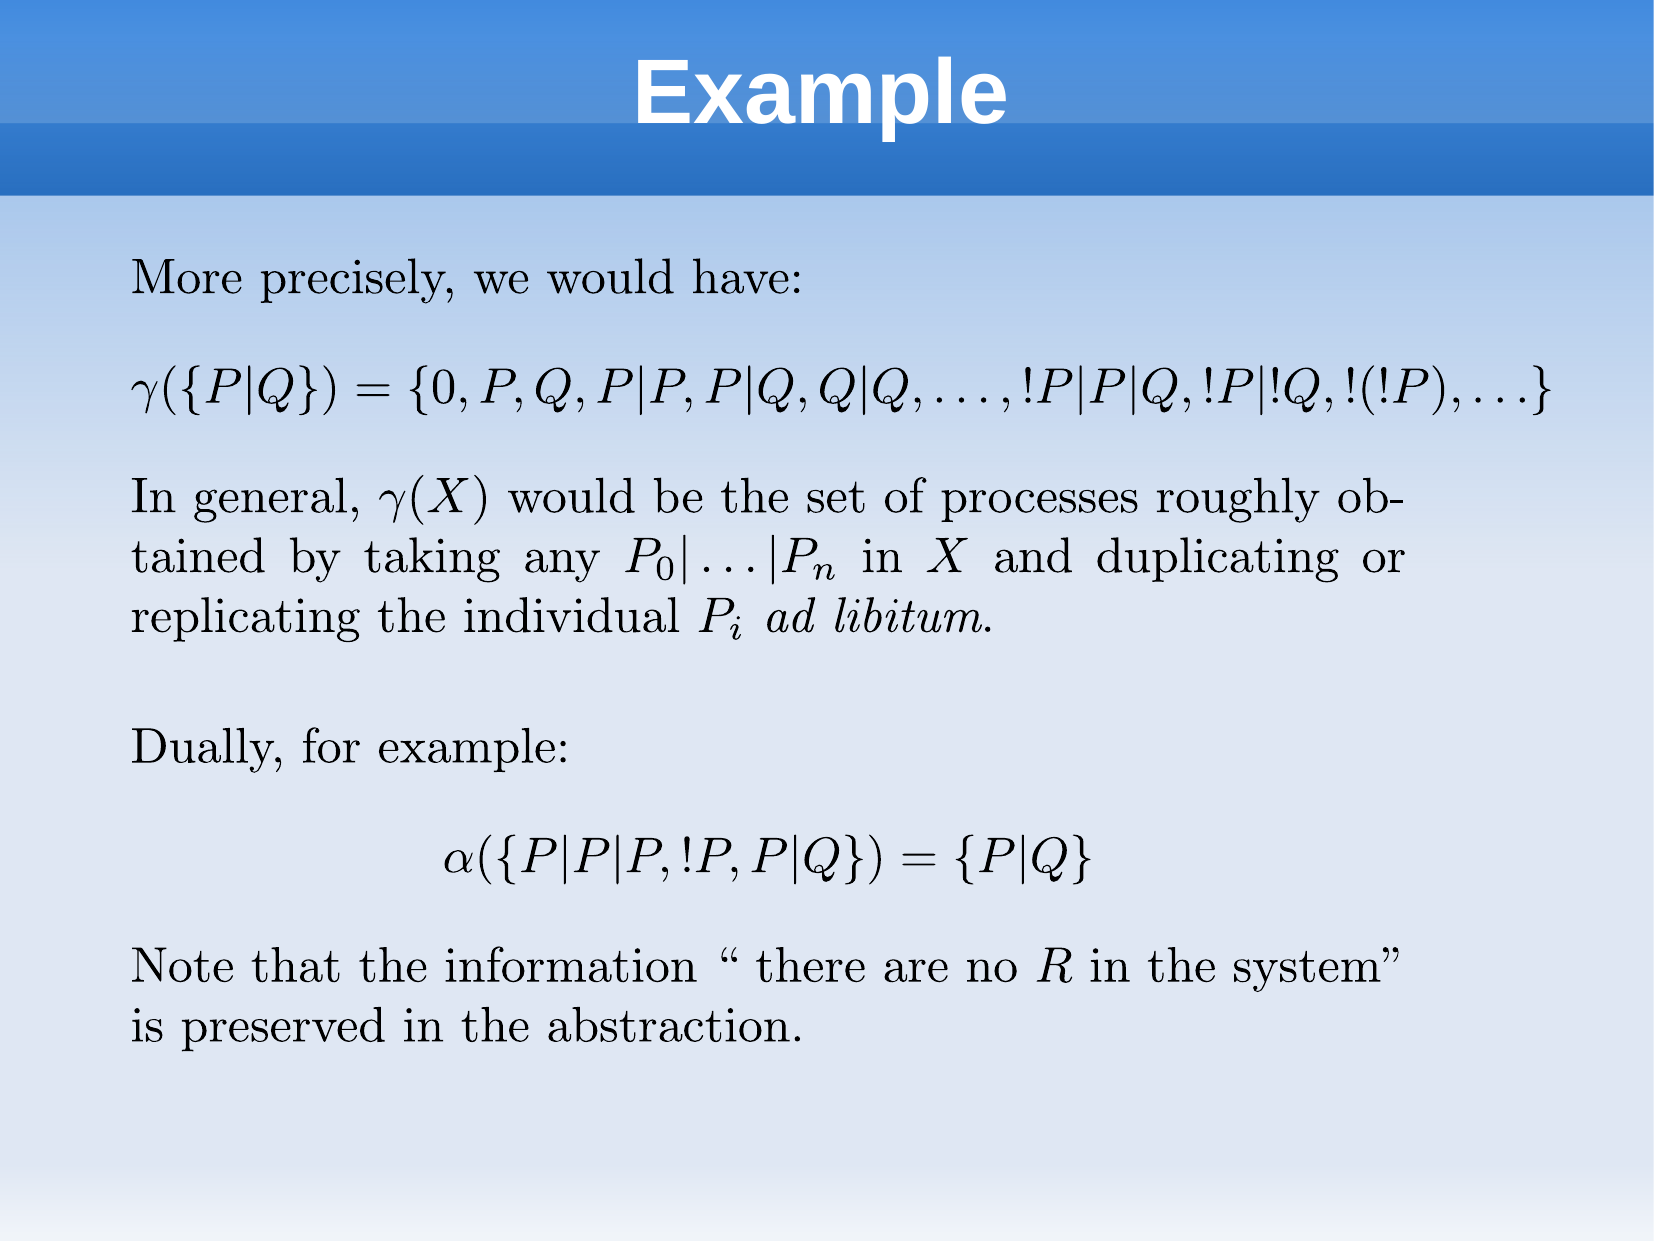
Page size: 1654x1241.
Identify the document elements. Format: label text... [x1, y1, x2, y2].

picture [0, 0, 1654, 1241]
title Example [76, 0, 1565, 196]
text_box [130, 258, 1555, 1052]
